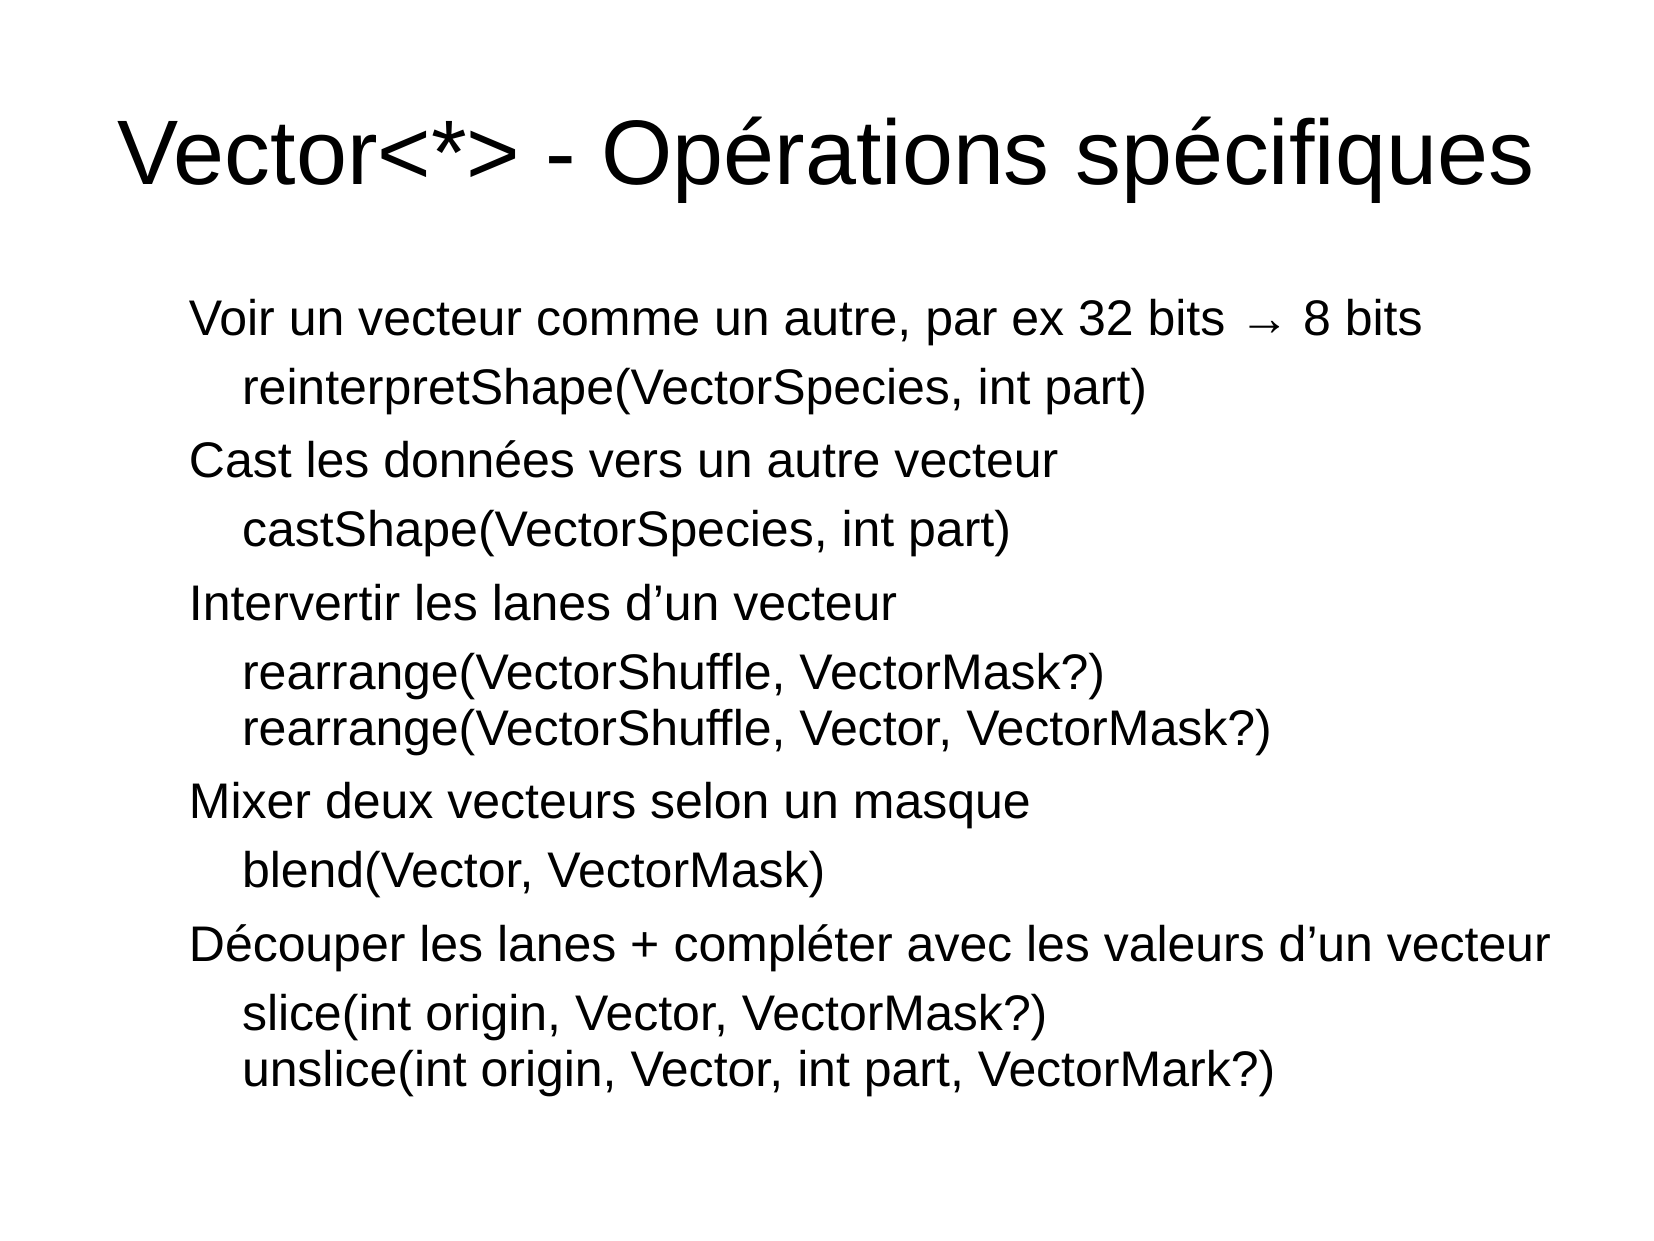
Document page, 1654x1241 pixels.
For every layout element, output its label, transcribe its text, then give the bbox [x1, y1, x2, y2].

list Voir un vecteur comme un autre, par ex 32 bits → 8 bits reinterpretShape(VectorSpecies, int part) Cast les données vers un autre vecteur castShape(VectorSpecies, int part) Intervertir les lanes d’un vecteur rearrange(VectorShuffle, VectorMask?) rearrange(VectorShuffle, Vector, VectorMask?) Mixer deux vecteurs selon un masque blend(Vector, VectorMask) Découper les lanes + compléter avec les valeurs d’un vecteur slice(int origin, Vector, VectorMask?) unslice(int origin, Vector, int part, VectorMark?) [82, 290, 1571, 1186]
title Vector<*> - Opérations spécifiques [82, 49, 1571, 257]
